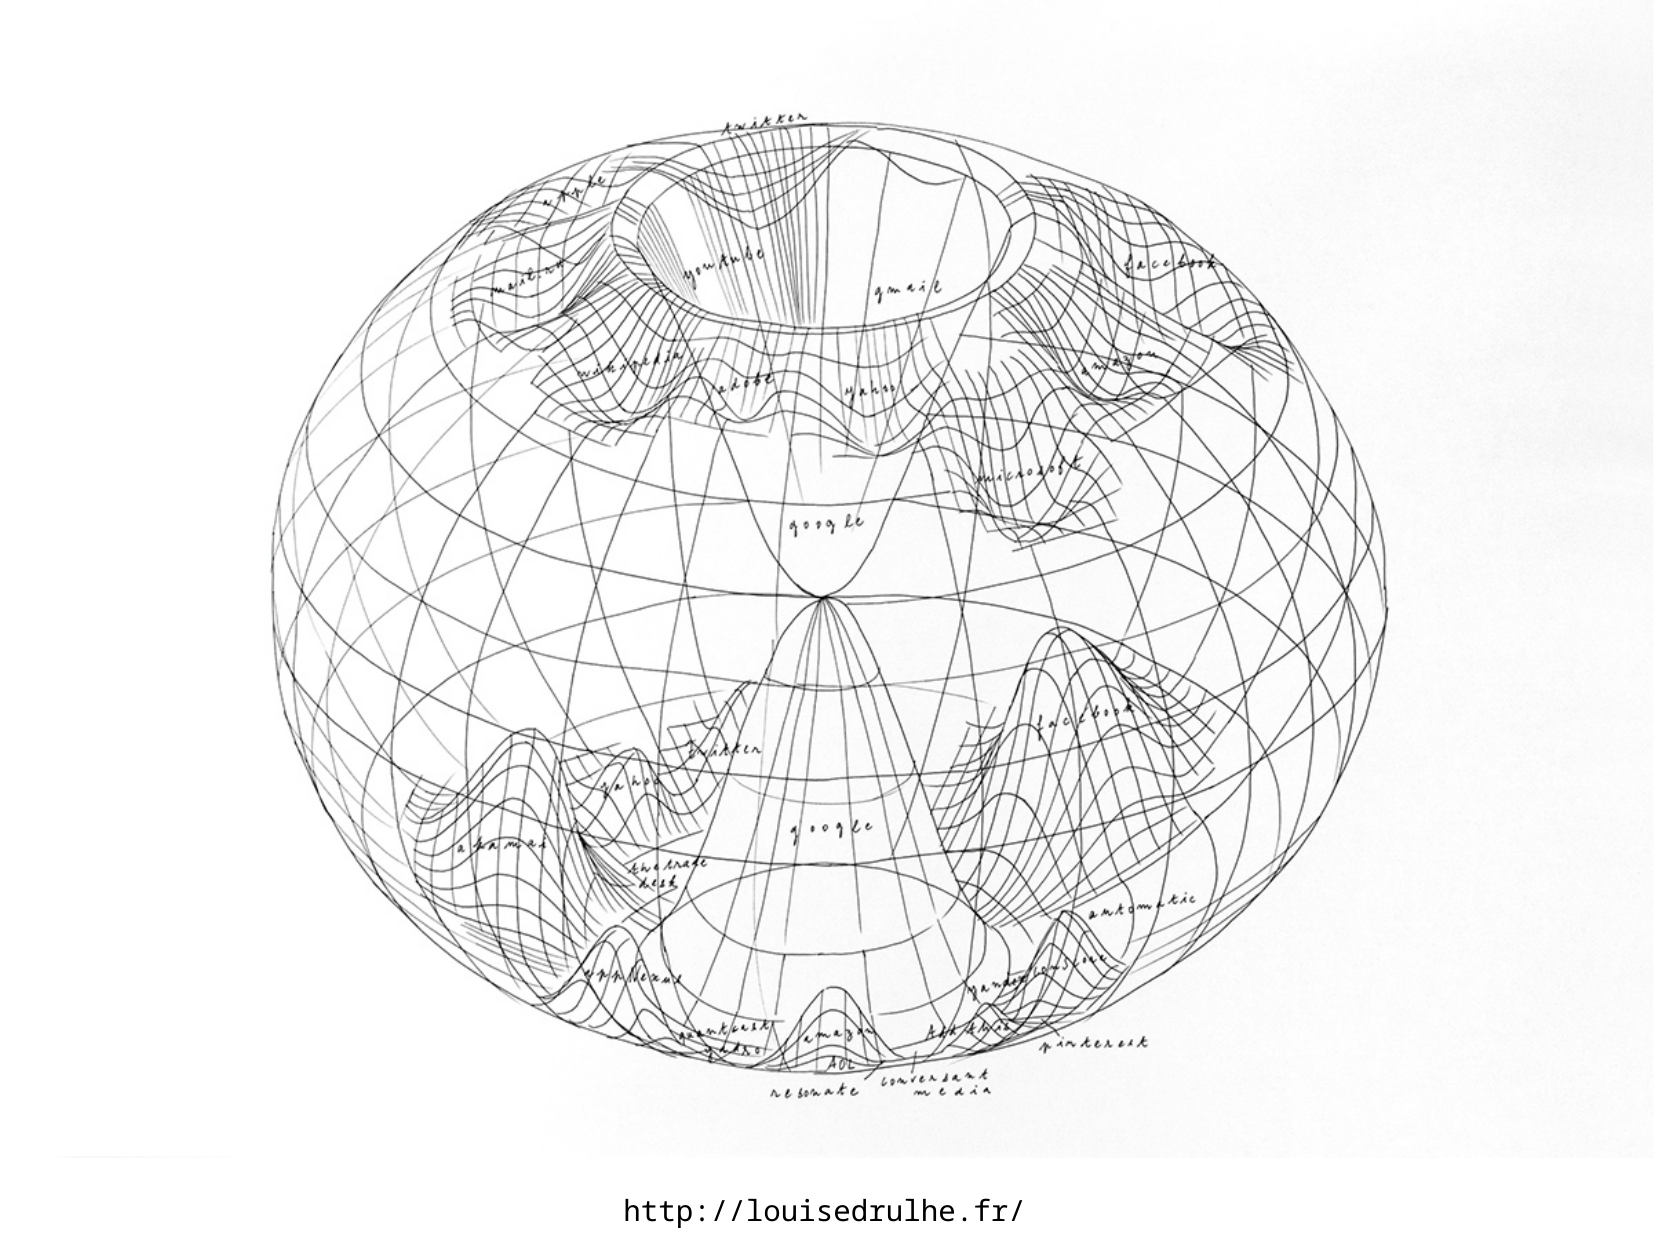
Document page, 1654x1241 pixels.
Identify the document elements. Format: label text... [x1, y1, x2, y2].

picture [0, 0, 1654, 1158]
text_box http://louisedrulhe.fr/ [608, 1182, 1046, 1231]
